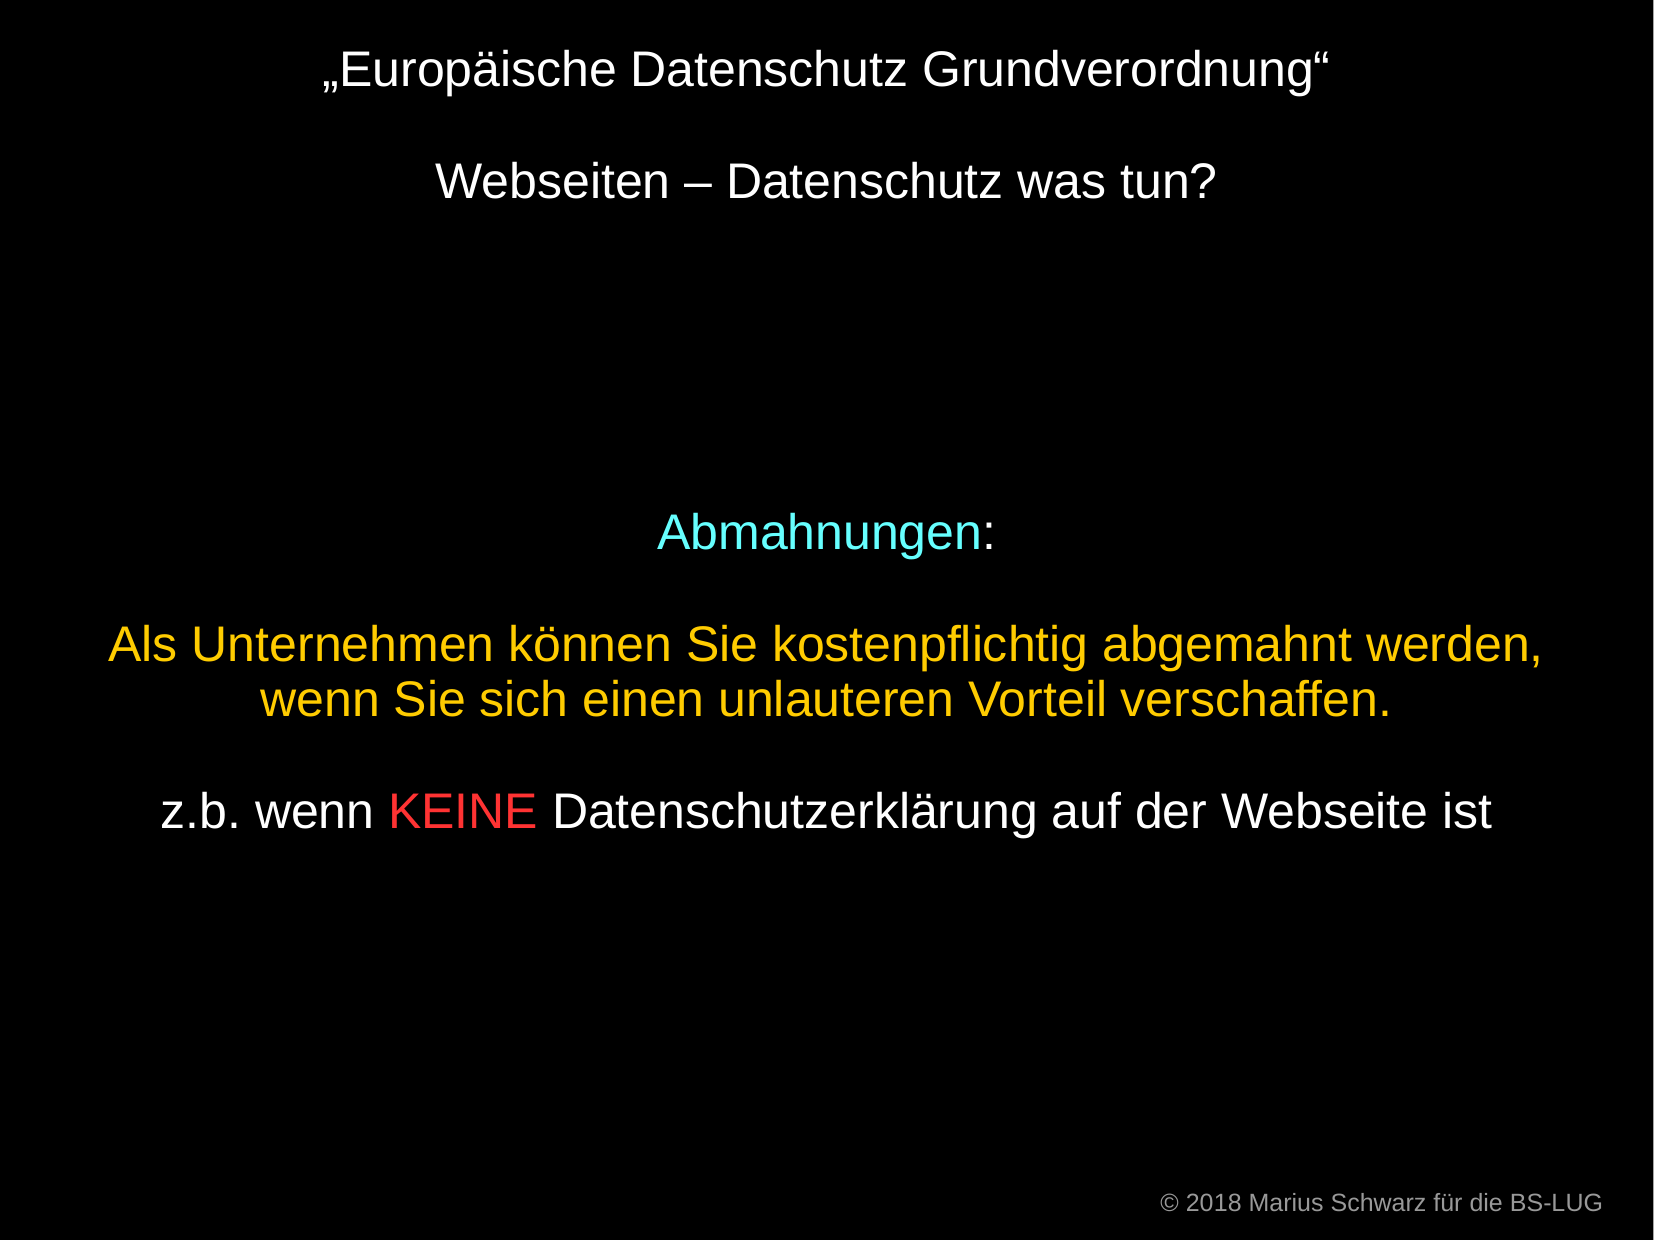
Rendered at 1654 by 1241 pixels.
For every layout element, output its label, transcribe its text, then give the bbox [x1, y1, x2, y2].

text_box Abmahnungen: Als Unternehmen können Sie kostenpflichtig abgemahnt werden, wenn Sie sich einen unlauteren Vorteil verschaffen. z.b. wenn KEINE Datenschutzerklärung auf der Webseite ist [82, 290, 1571, 1109]
text_box © 2018 Marius Schwarz für die BS-LUG [1145, 1181, 1630, 1224]
title „Europäische Datenschutz Grundverordnung“ Webseiten – Datenschutz was tun? [82, 41, 1571, 209]
